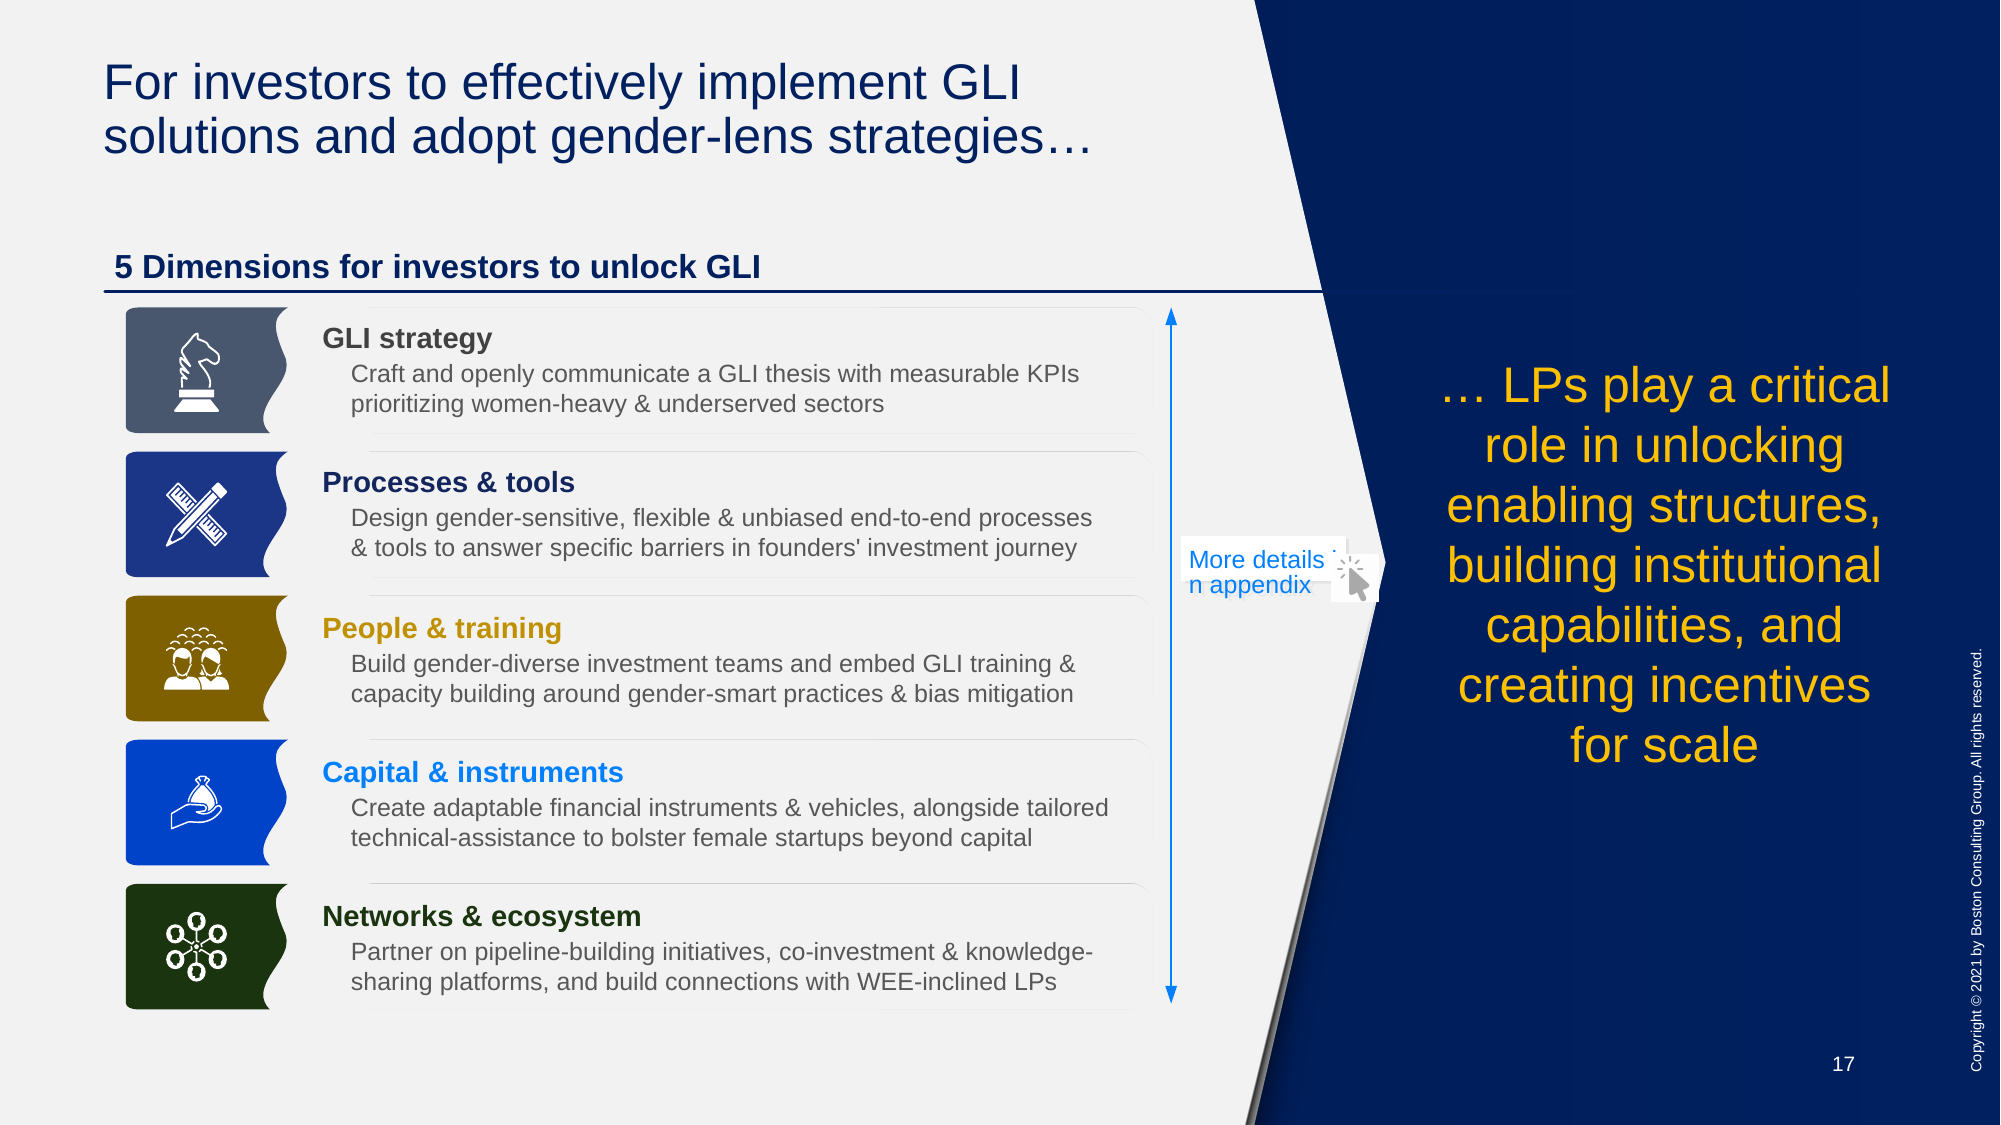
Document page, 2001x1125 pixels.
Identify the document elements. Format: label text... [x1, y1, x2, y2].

text_box Capital & instruments [307, 745, 735, 797]
text_box 5 Dimensions for investors to unlock GLI [99, 237, 1106, 294]
text_box Networks & ecosystem [307, 889, 735, 941]
text_box More details in appendix [1181, 536, 1346, 581]
text_box Partner on pipeline-building initiatives, co-investment & knowledge-sharing platforms, and build connections with WEE-inclined LPs [335, 927, 1127, 1004]
picture [1331, 554, 1379, 602]
text_box Create adaptable financial instruments & vehicles, alongside tailored technical-assistance to bolster female startups beyond capital [335, 783, 1127, 860]
text_box [125, 595, 1153, 722]
text_box [125, 307, 1153, 434]
text_box GLI strategy [307, 312, 578, 363]
text_box Design gender-sensitive, flexible & unbiased end-to-end processes & tools to answer specific barriers in founders' investment journey [335, 494, 1127, 571]
text_box … LPs play a critical role in unlocking enabling structures, building institutional capabilities, and creating incentives for scale [1433, 293, 1897, 833]
text_box People & training [307, 601, 735, 653]
text_box Processes & tools [307, 456, 735, 507]
text_box Craft and openly communicate a GLI thesis with measurable KPIs prioritizing women-heavy & underserved sectors [335, 350, 1127, 426]
text_box [125, 739, 1153, 866]
text_box Build gender-diverse investment teams and embed GLI training & capacity building around gender-smart practices & bias mitigation [335, 639, 1127, 716]
title For investors to effectively implement GLI solutions and adopt gender-lens strategies… [103, 55, 1204, 165]
text_box [125, 451, 1153, 578]
text_box [125, 883, 1153, 1010]
picture [146, 318, 247, 423]
